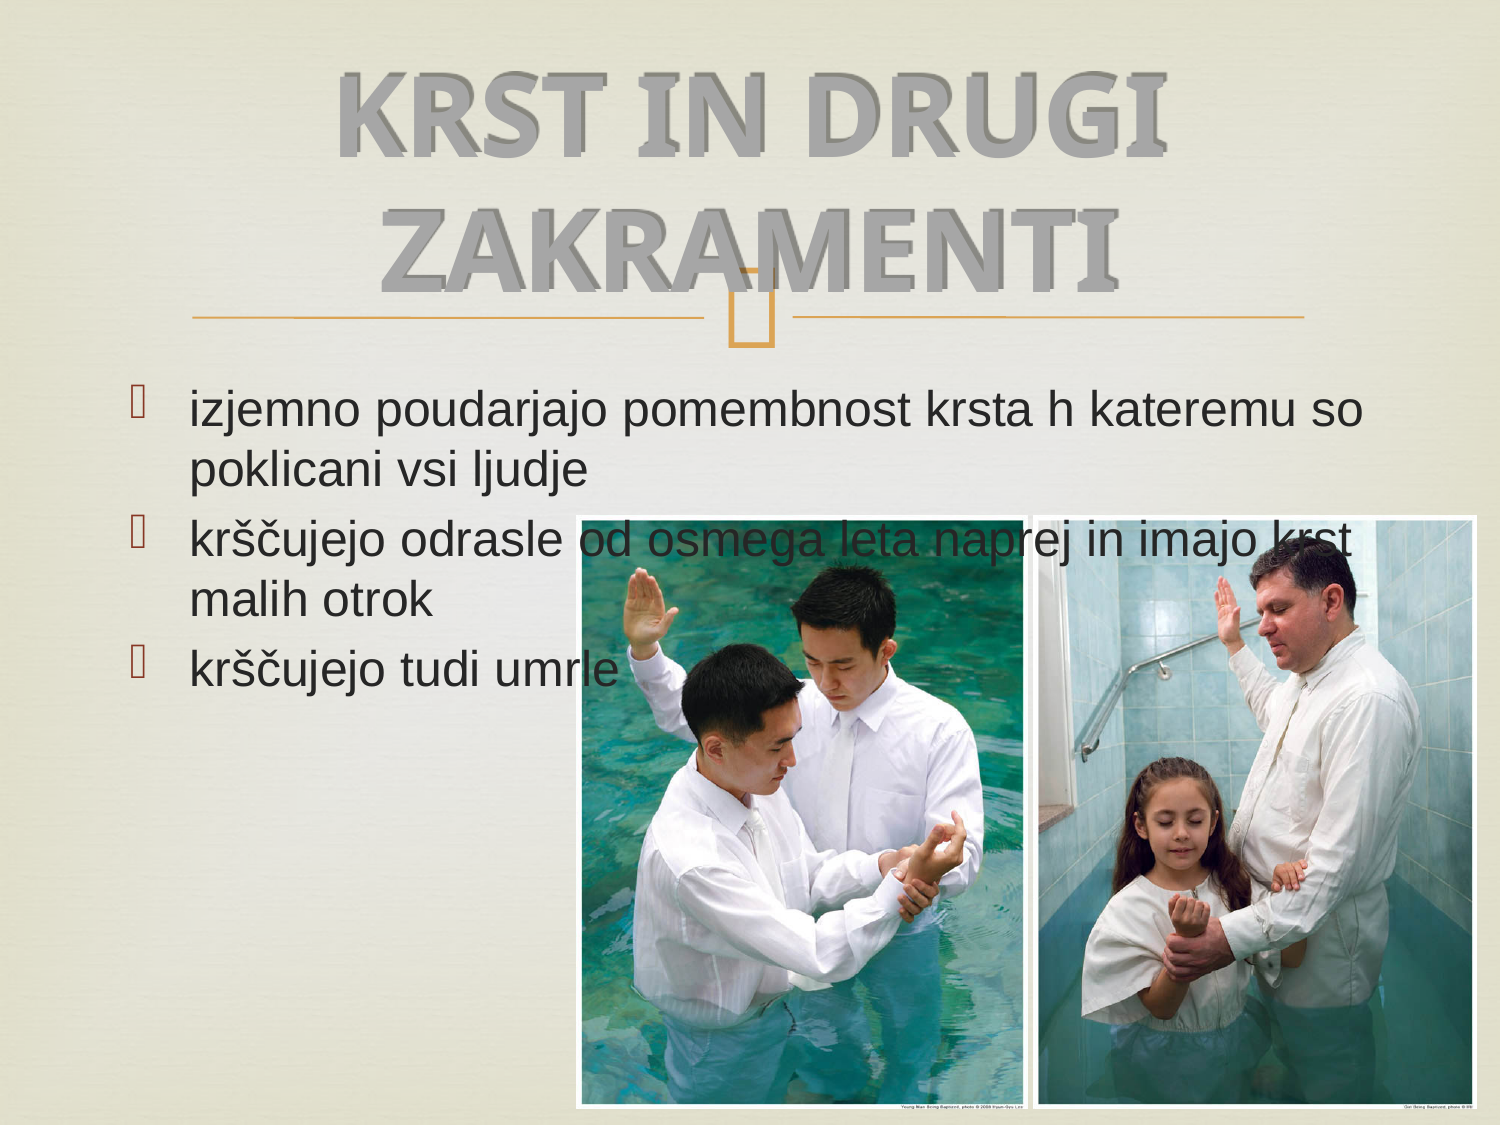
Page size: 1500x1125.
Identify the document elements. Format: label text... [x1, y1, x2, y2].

picture [576, 1005, 1028, 1109]
list izjemno poudarjajo pomembnost krsta h kateremu so poklicani vsi ljudje krščujejo odrasle od osmega leta naprej in imajo krst malih otrok krščujejo tudi umrle [114, 368, 1386, 1005]
title KRST IN DRUGI ZAKRAMENTI [112, 93, 1386, 267]
picture [1033, 515, 1477, 1109]
